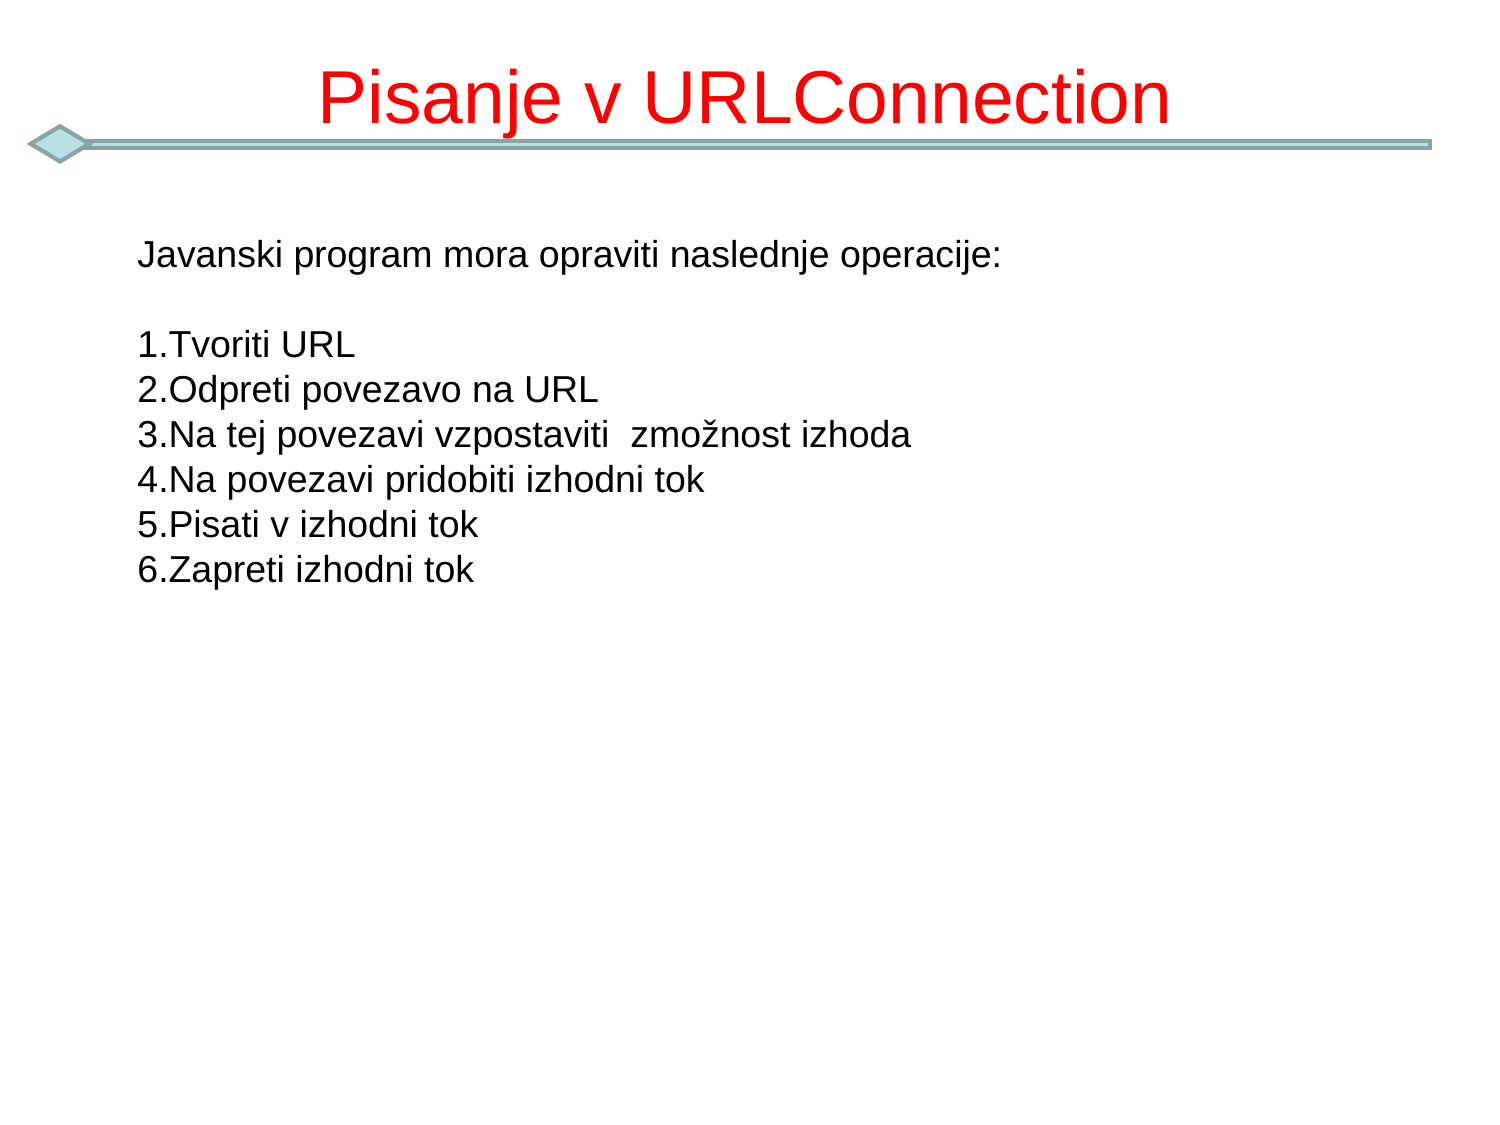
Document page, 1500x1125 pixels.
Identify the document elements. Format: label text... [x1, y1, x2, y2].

text_box Javanski program mora opraviti naslednje operacije: Tvoriti URL Odpreti povezavo na URL Na tej povezavi vzpostaviti zmožnost izhoda Na povezavi pridobiti izhodni tok Pisati v izhodni tok Zapreti izhodni tok [122, 222, 1018, 643]
title Pisanje v URLConnection [70, 0, 1421, 188]
